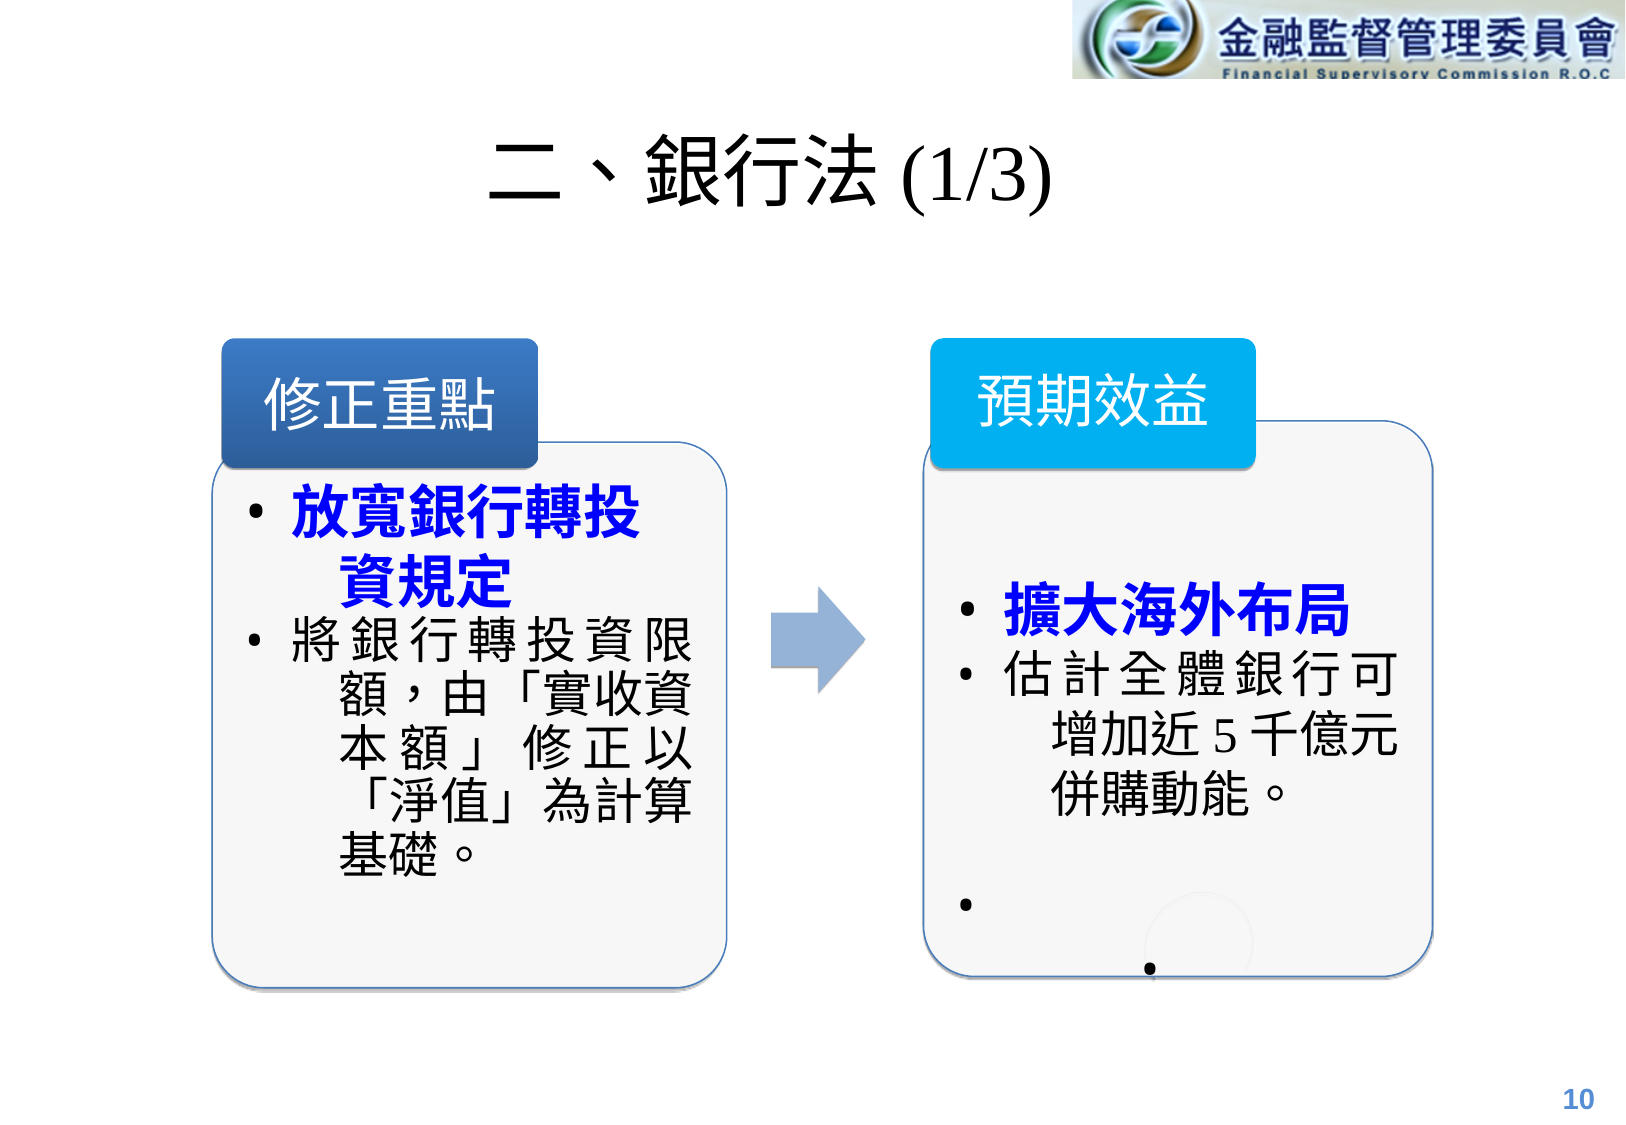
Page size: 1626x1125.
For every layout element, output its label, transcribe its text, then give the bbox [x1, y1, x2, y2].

text_box [771, 586, 866, 693]
text_box 放寬銀行轉投資規定 將銀行轉投資限額，由「實收資本額」修正以「淨值」為計算基礎。 [212, 442, 727, 988]
text_box 擴大海外布局 估計全體銀行可增加近5千億元併購動能。 [923, 420, 1433, 977]
text_box 預期效益 [930, 338, 1256, 469]
text_box 二、銀行法(1/3) [470, 114, 1167, 224]
text_box 10 [1533, 1071, 1625, 1125]
text_box 修正重點 [221, 338, 539, 469]
